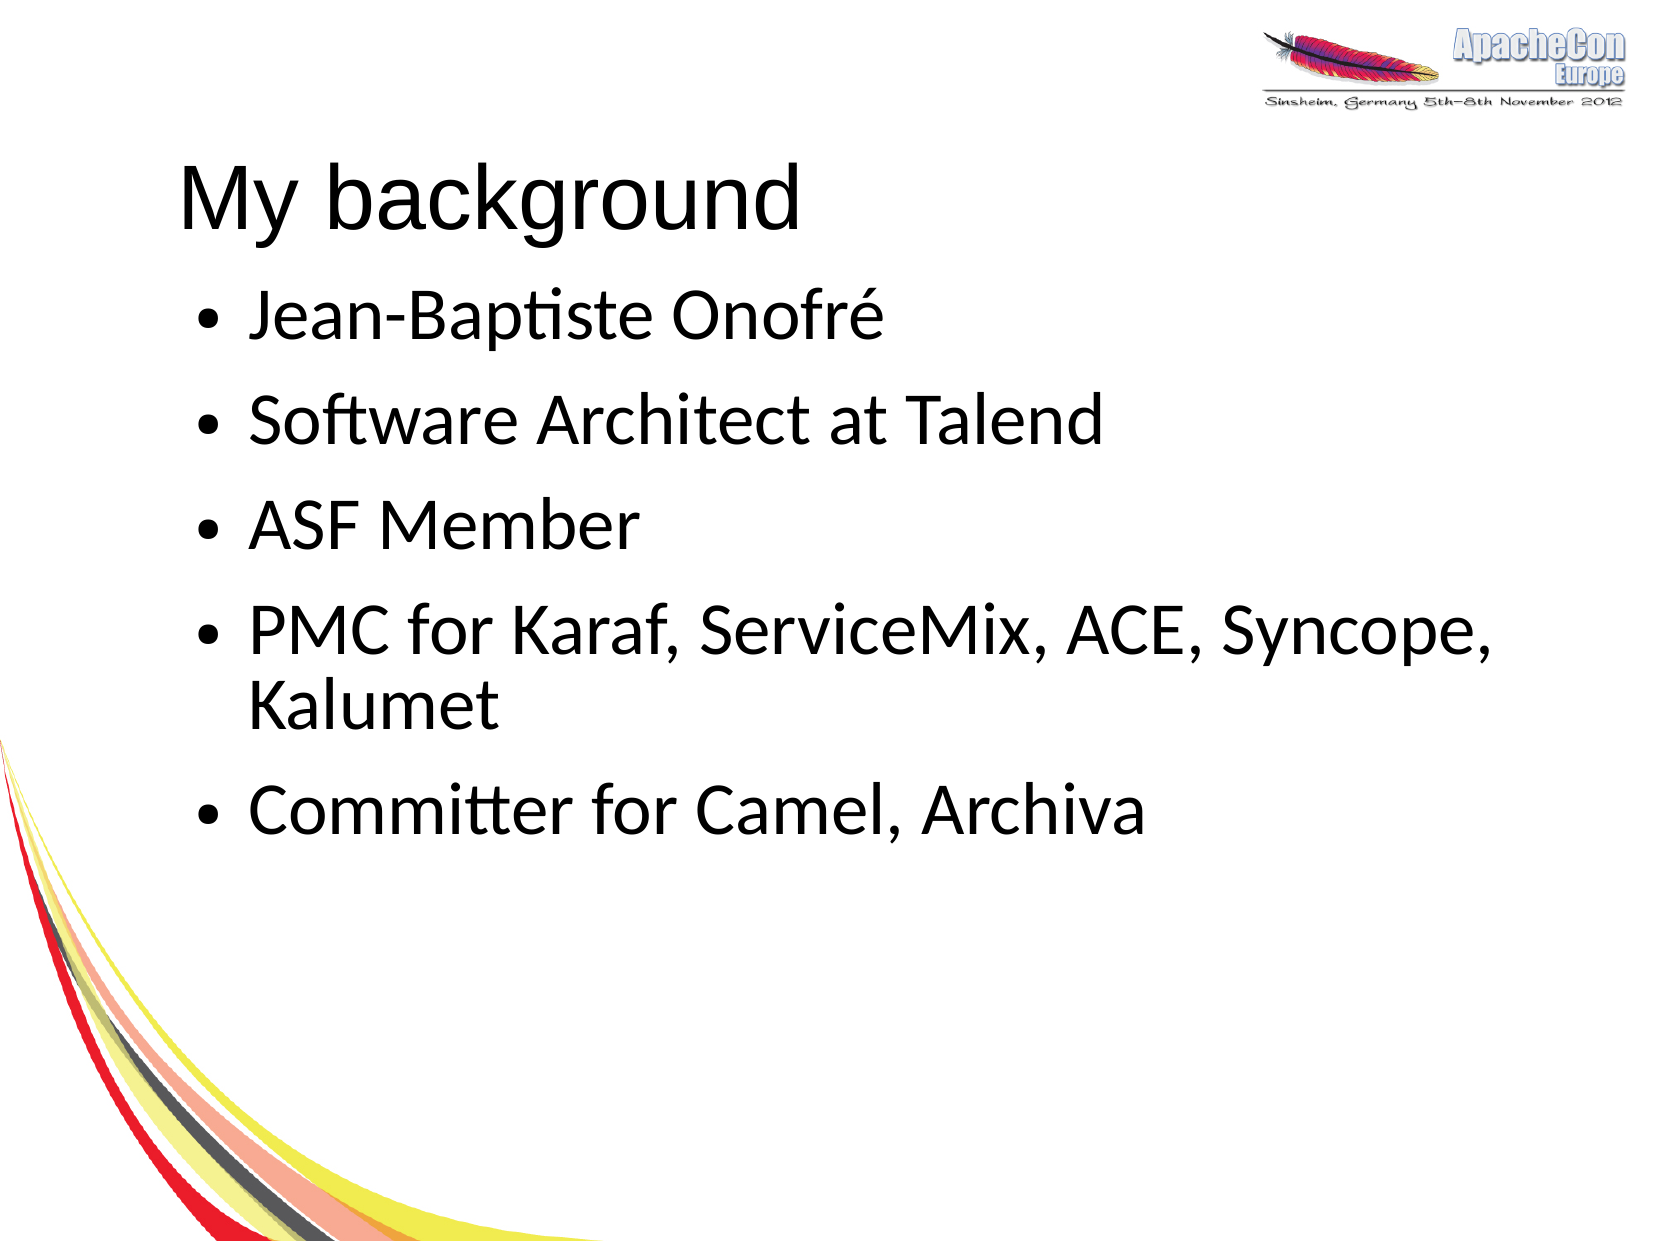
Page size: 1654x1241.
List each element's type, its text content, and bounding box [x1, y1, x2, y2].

picture [0, 0, 1654, 1241]
list Jean-Baptiste Onofré Software Architect at Talend ASF Member PMC for Karaf, ServiceMix, ACE, Syncope, Kalumet Committer for Camel, Archiva [177, 283, 1536, 990]
title My background [177, 146, 1536, 250]
